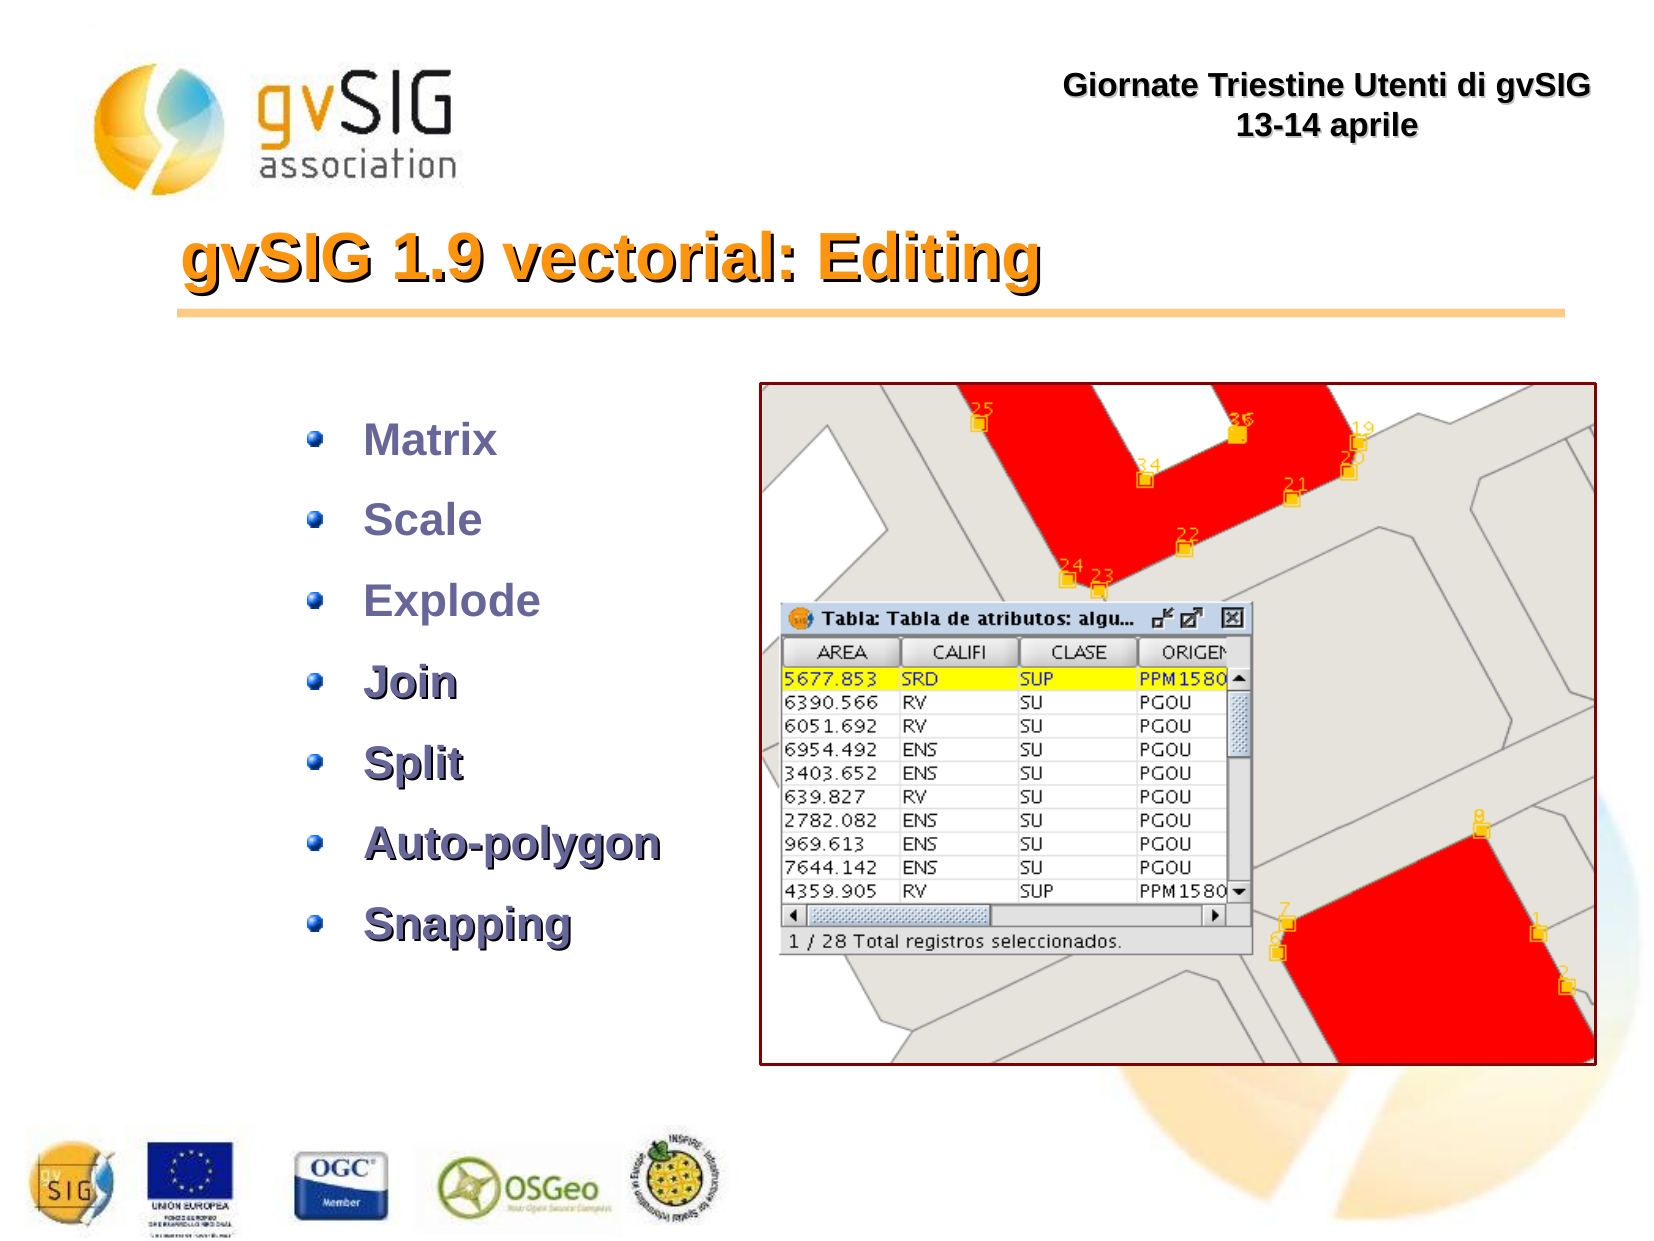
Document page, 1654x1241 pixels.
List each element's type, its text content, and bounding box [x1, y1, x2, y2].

list Matrix Scale Explode Join Split Auto-polygon Snapping [307, 413, 739, 1093]
picture [1, 0, 1654, 1241]
text_box gvSIG 1.9 vectorial: Editing [165, 211, 1447, 302]
